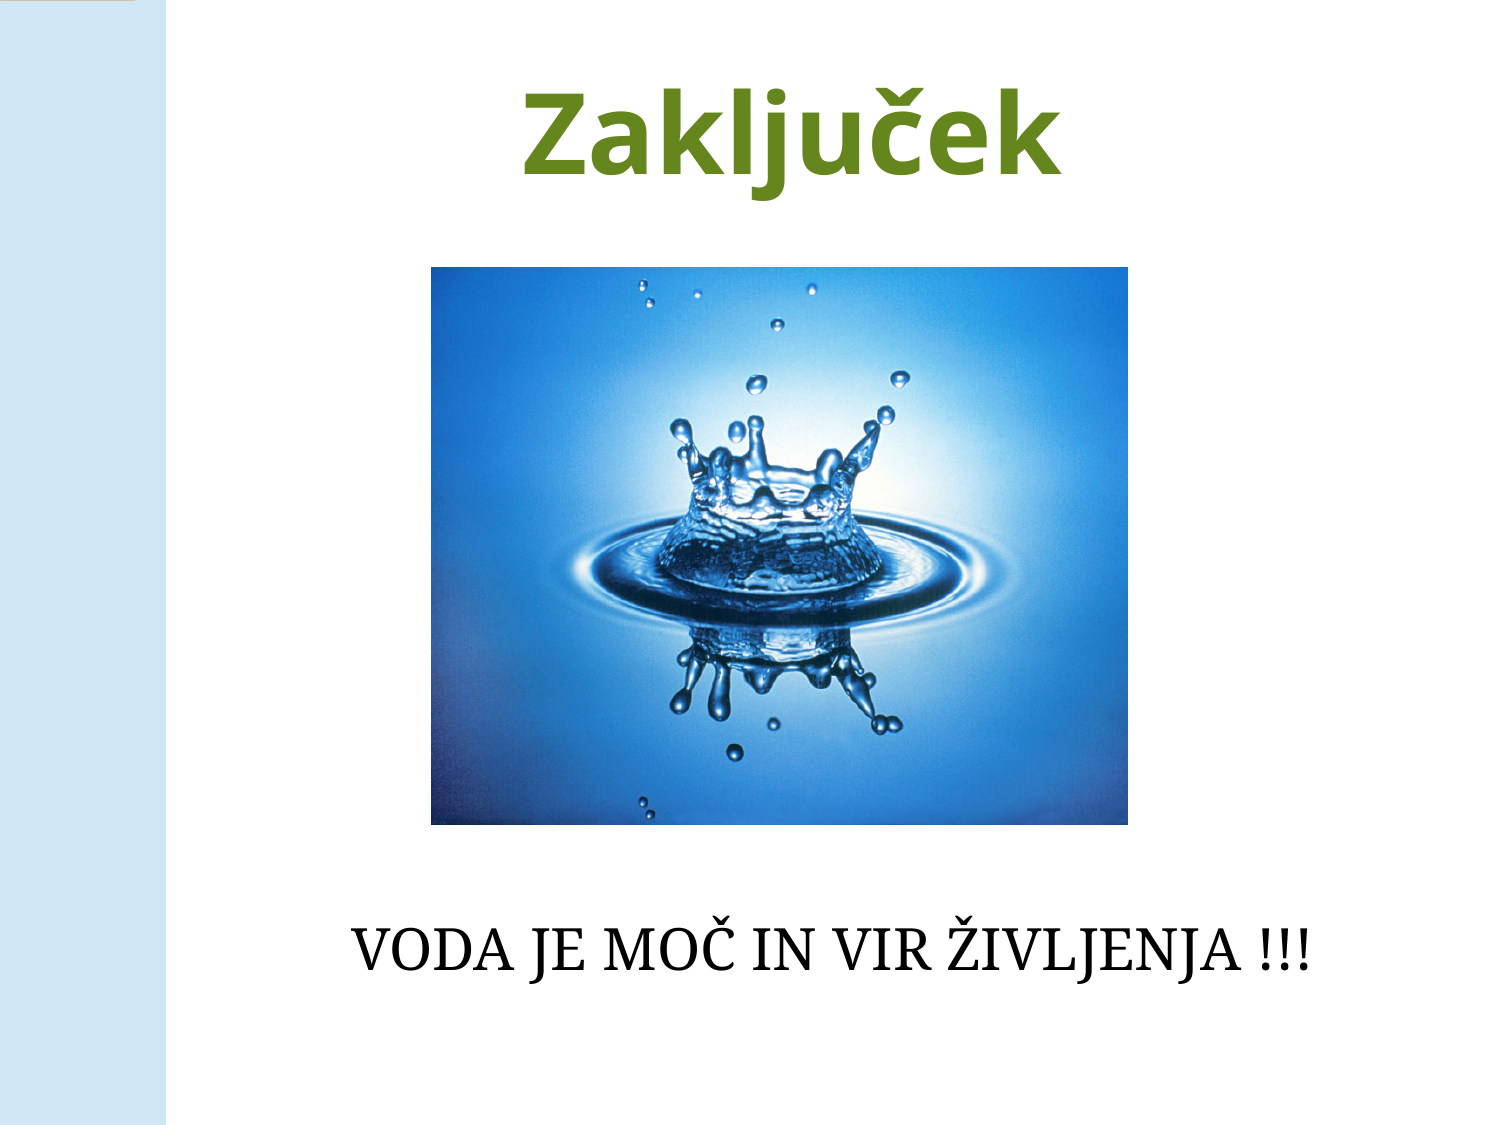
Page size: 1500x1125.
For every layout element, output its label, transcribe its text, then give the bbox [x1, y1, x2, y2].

text_box VODA JE MOČ IN VIR ŽIVLJENJA !!! [336, 905, 1388, 990]
text_box Zaključek [507, 54, 1078, 205]
picture [431, 267, 1128, 825]
